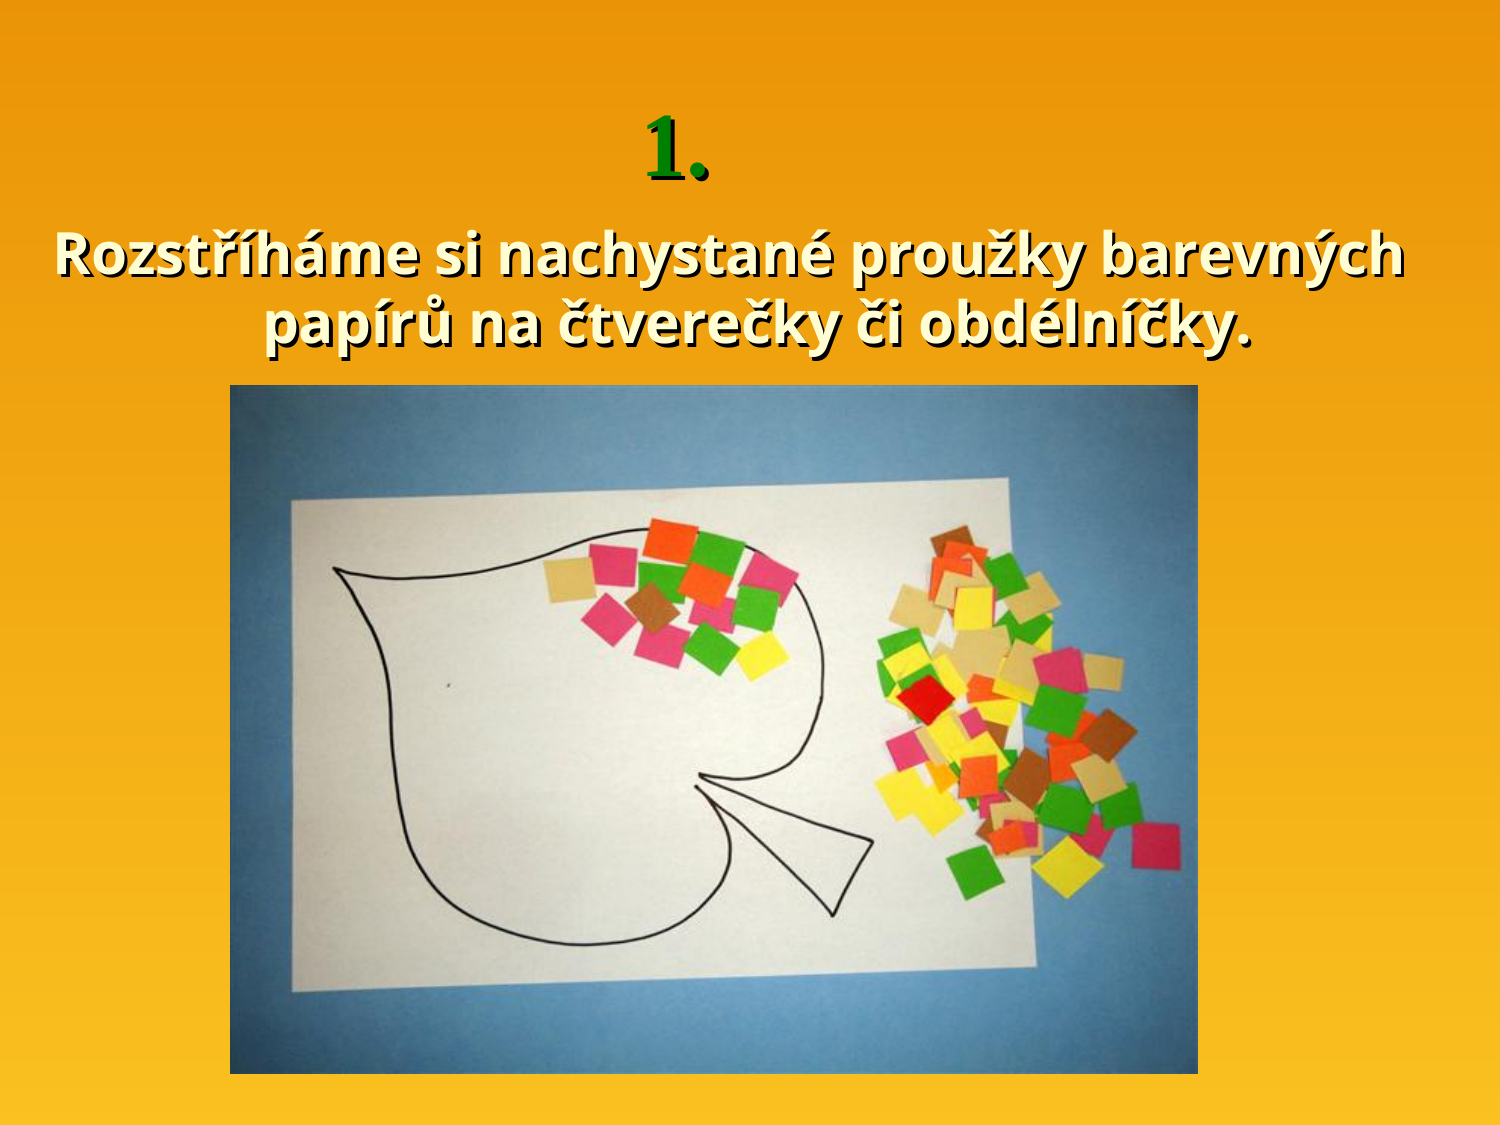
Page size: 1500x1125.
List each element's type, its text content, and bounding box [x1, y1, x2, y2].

title 1. [0, 45, 1351, 208]
text_box [230, 434, 1198, 1075]
list Rozstříháme si nachystané proužky barevných papírů na čtverečky či obdélníčky. [0, 208, 1459, 434]
